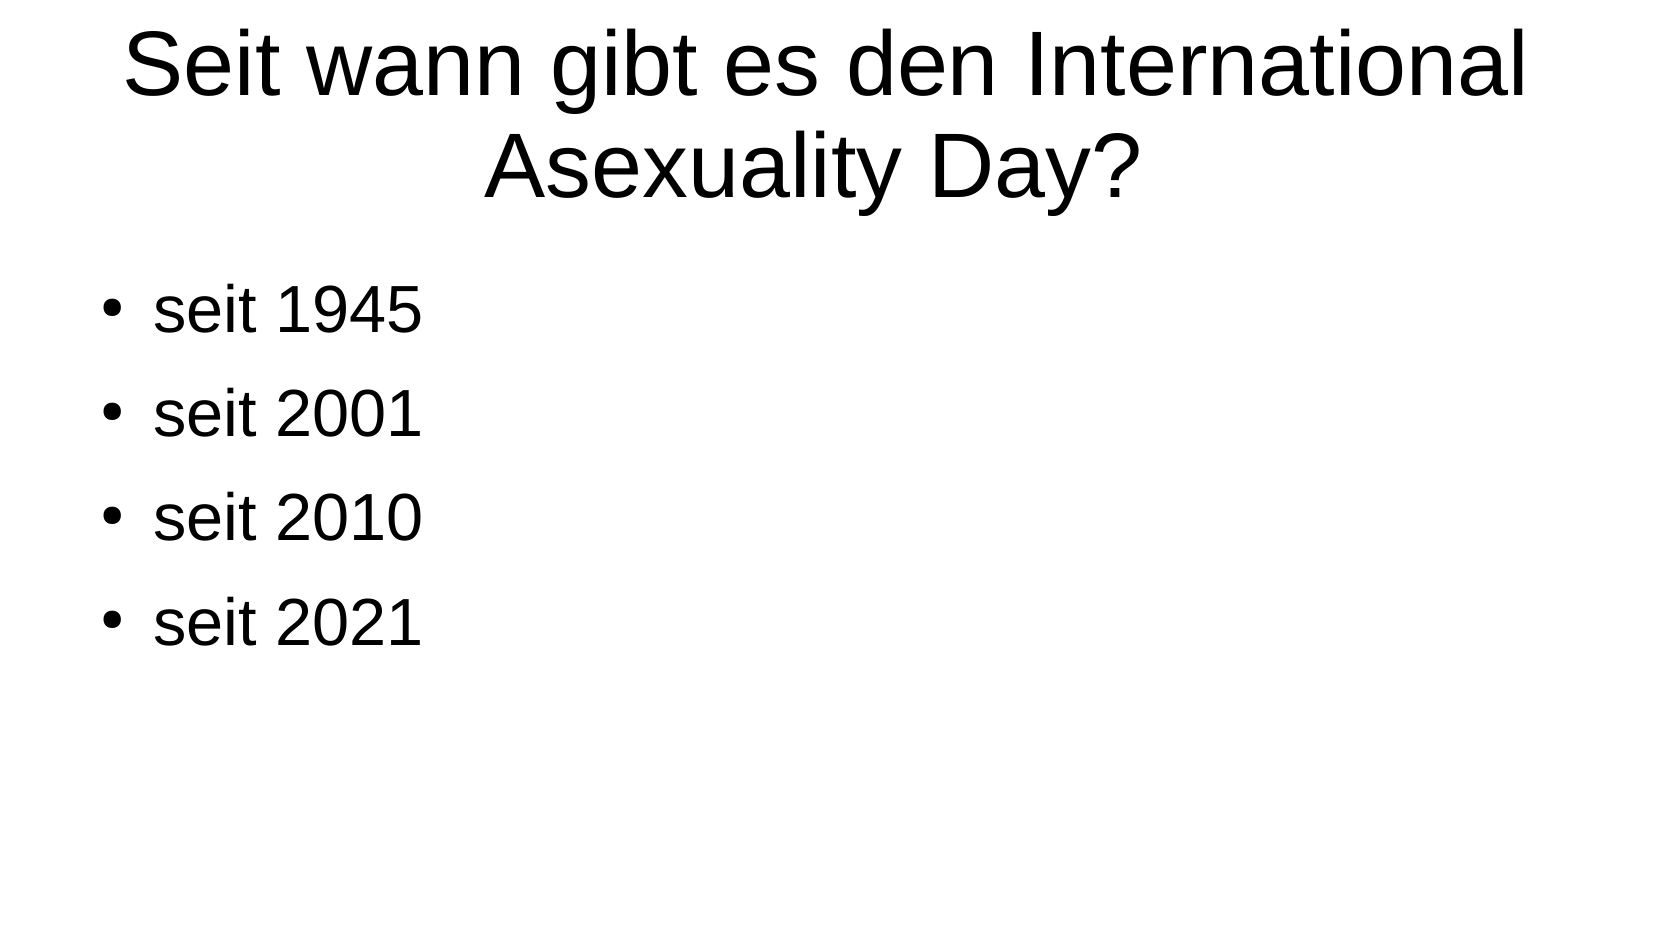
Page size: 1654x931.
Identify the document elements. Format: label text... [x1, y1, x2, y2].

title Seit wann gibt es den International Asexuality Day? [82, 12, 1571, 218]
list seit 1945 seit 2001 seit 2010 seit 2021 [82, 271, 1571, 922]
